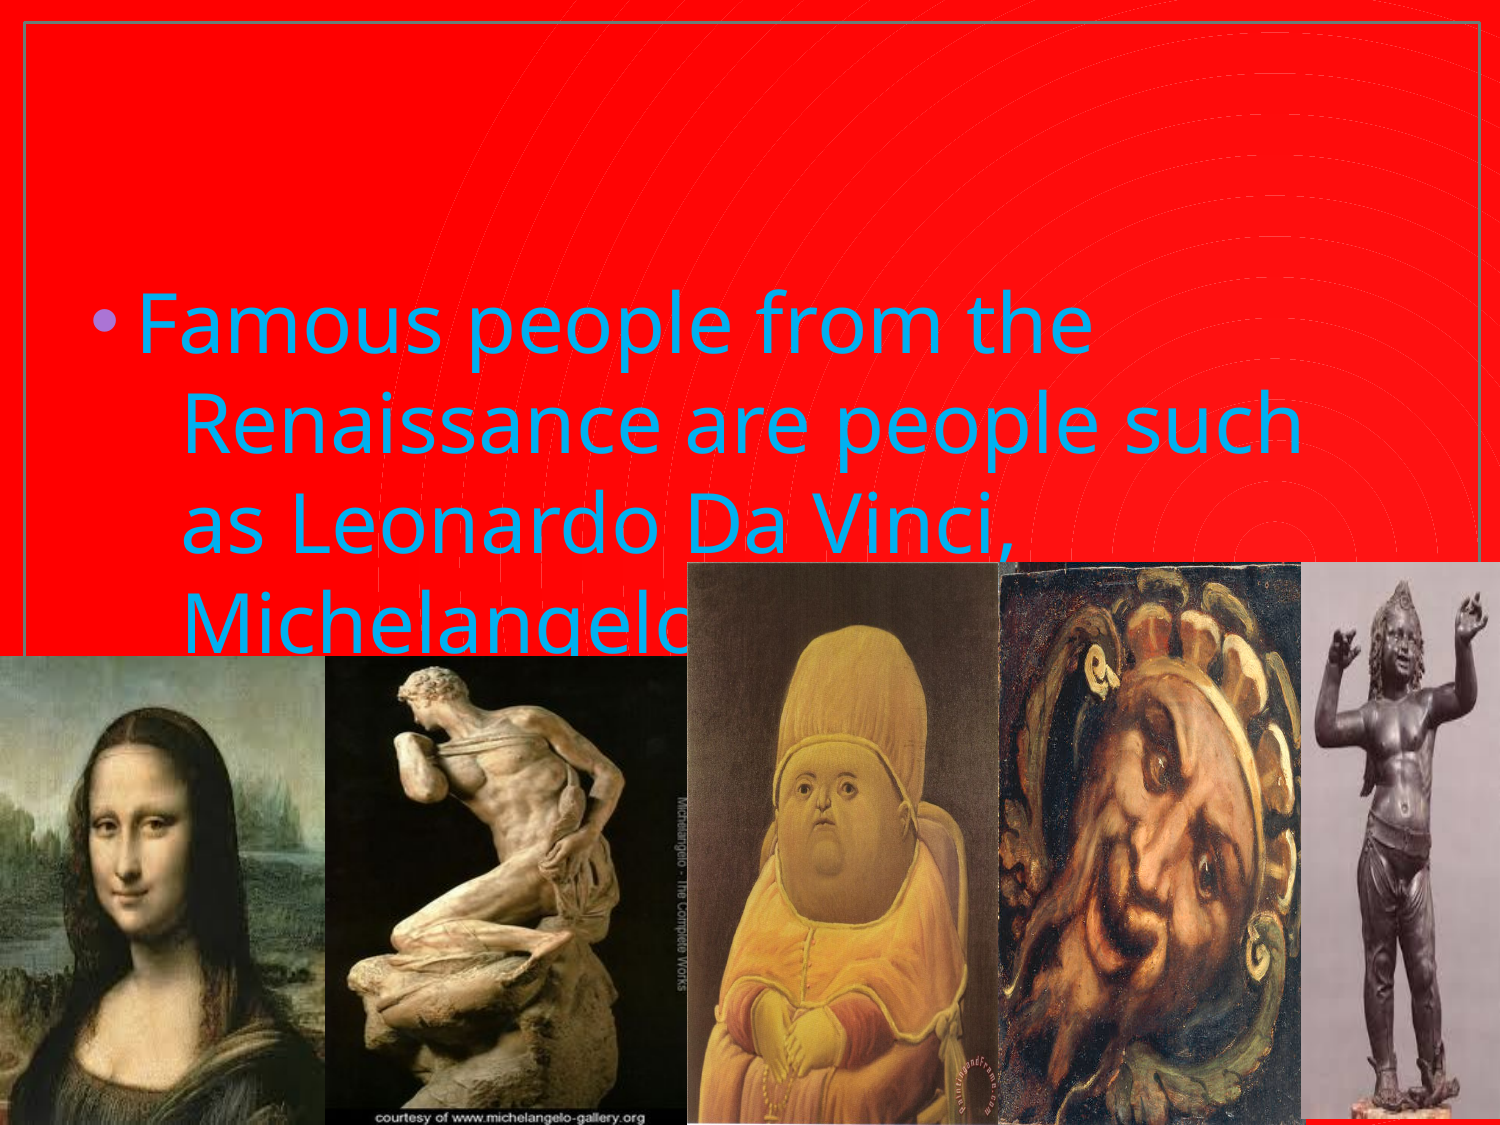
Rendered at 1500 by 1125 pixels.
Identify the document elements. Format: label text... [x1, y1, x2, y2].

picture [0, 562, 1500, 1125]
list Famous people from the Renaissance are people such as Leonardo Da Vinci, Michelangelo, Raphael, titian and Donatello. [75, 262, 1426, 656]
